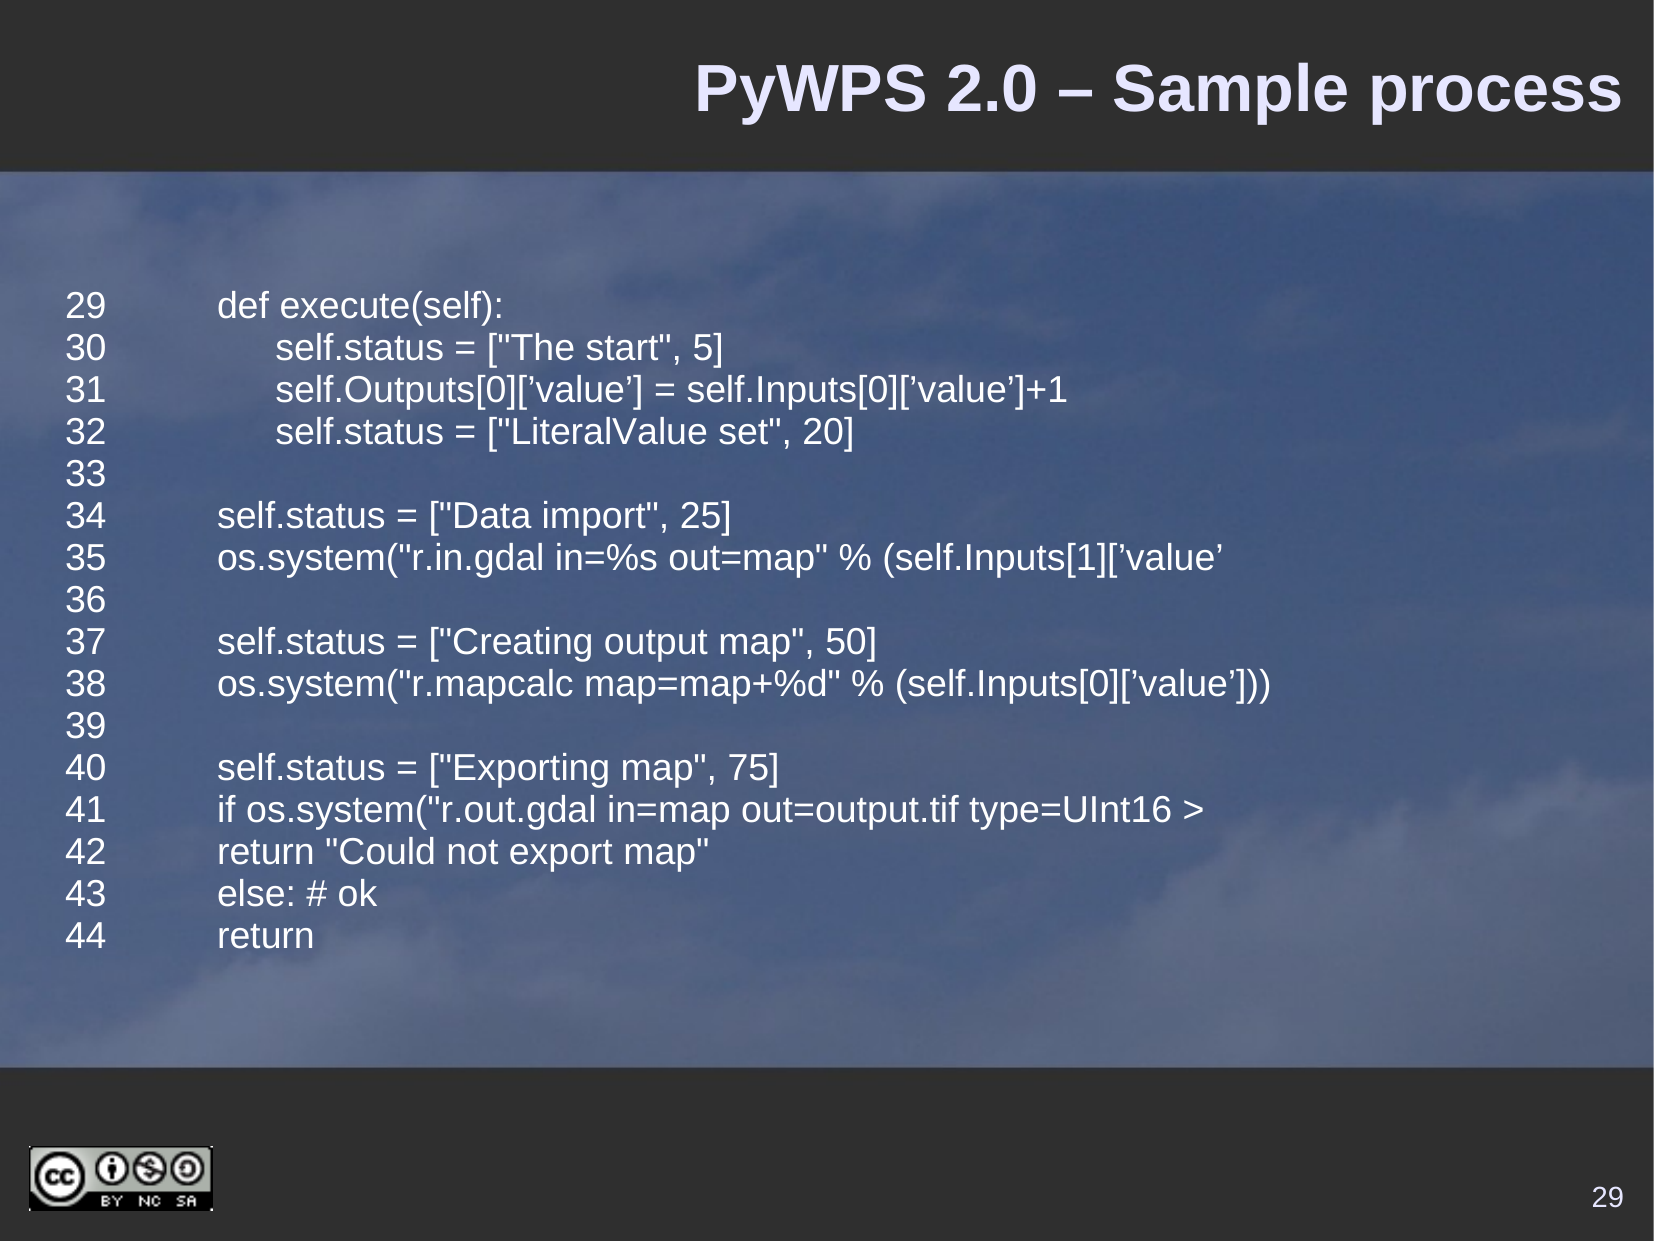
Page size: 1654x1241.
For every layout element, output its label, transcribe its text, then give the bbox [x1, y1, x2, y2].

picture [0, 0, 1654, 1241]
subtitle 29 def execute(self): 30 self.status = ["The start", 5] 31 self.Outputs[0][’value’] = self.Inputs[0][’value’]+1 32 self.status = ["LiteralValue set", 20] 33 34 self.status = ["Data import", 25] 35 os.system("r.in.gdal in=%s out=map" % (self.Inputs[1][’value’ 36 37 self.status = ["Creating output map", 50] 38 os.system("r.mapcalc map=map+%d" % (self.Inputs[0][’value’])) 39 40 self.status = ["Exporting map", 75] 41 if os.system("r.out.gdal in=map out=output.tif type=UInt16 > 42 return "Could not export map" 43 else: # ok 44 return [29, 206, 1625, 1034]
title PyWPS 2.0 – Sample process [29, 29, 1625, 148]
